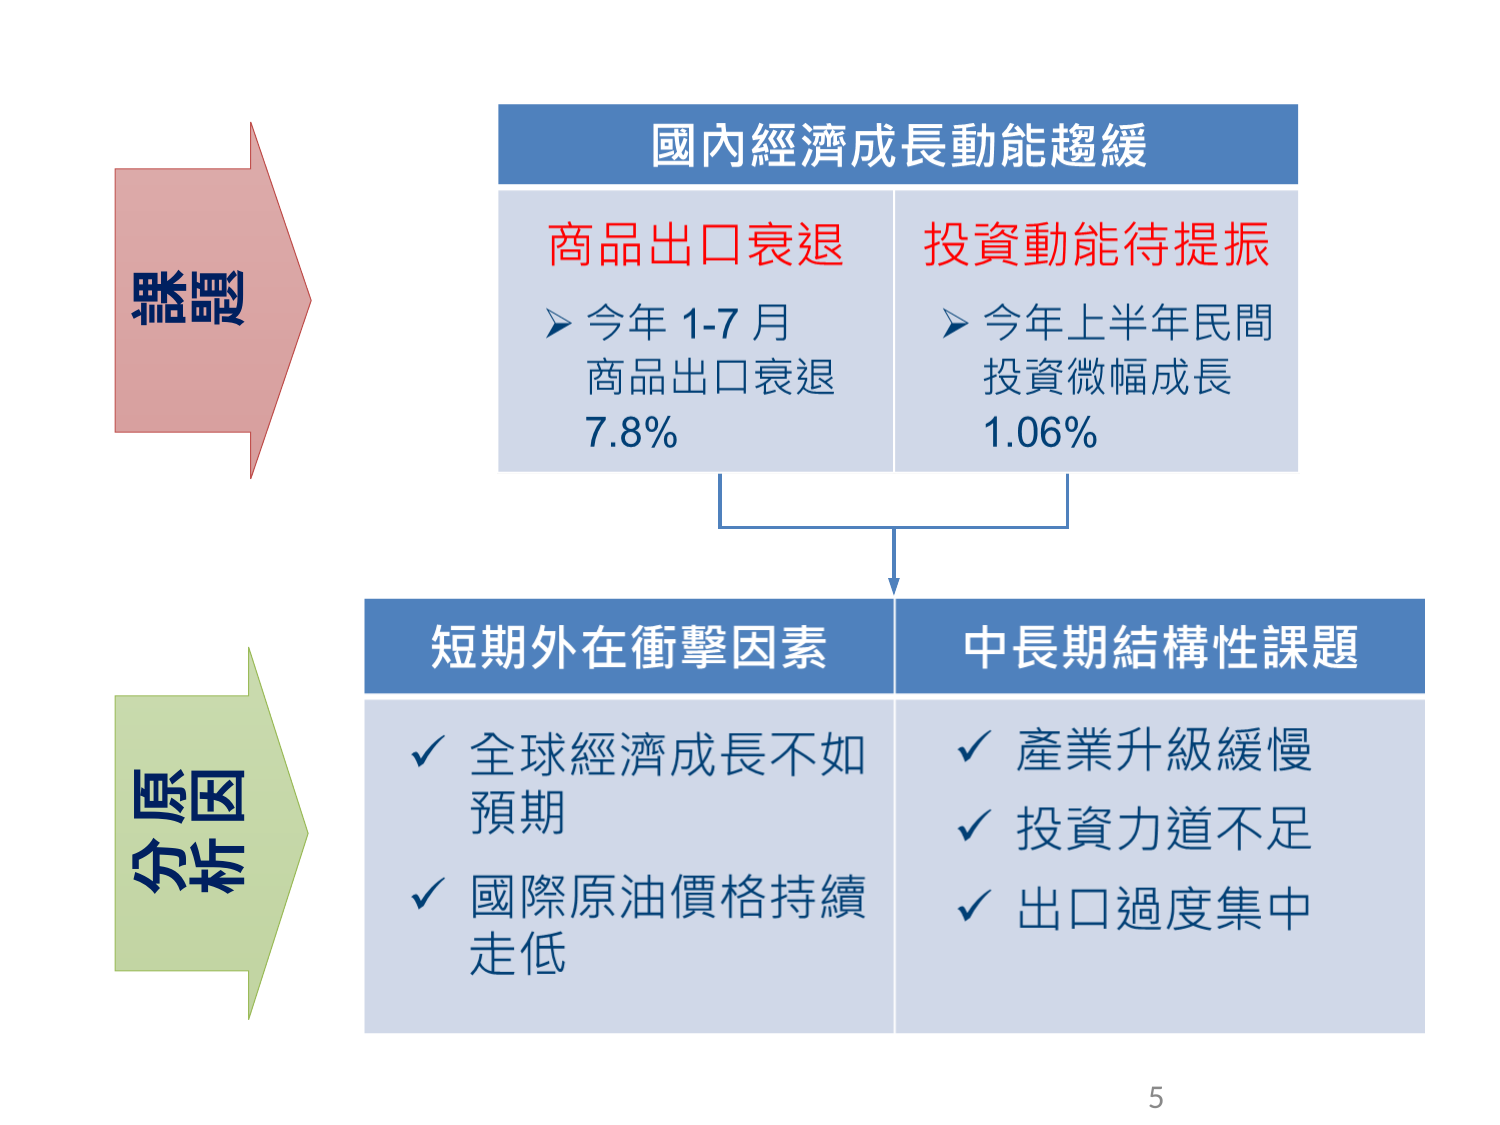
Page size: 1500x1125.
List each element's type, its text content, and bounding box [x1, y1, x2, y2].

picture [497, 101, 1300, 483]
text_box 課題 [115, 121, 312, 479]
text_box 5 [1132, 1065, 1483, 1125]
picture [363, 597, 1426, 1036]
text_box 原因分析 [115, 647, 309, 1020]
